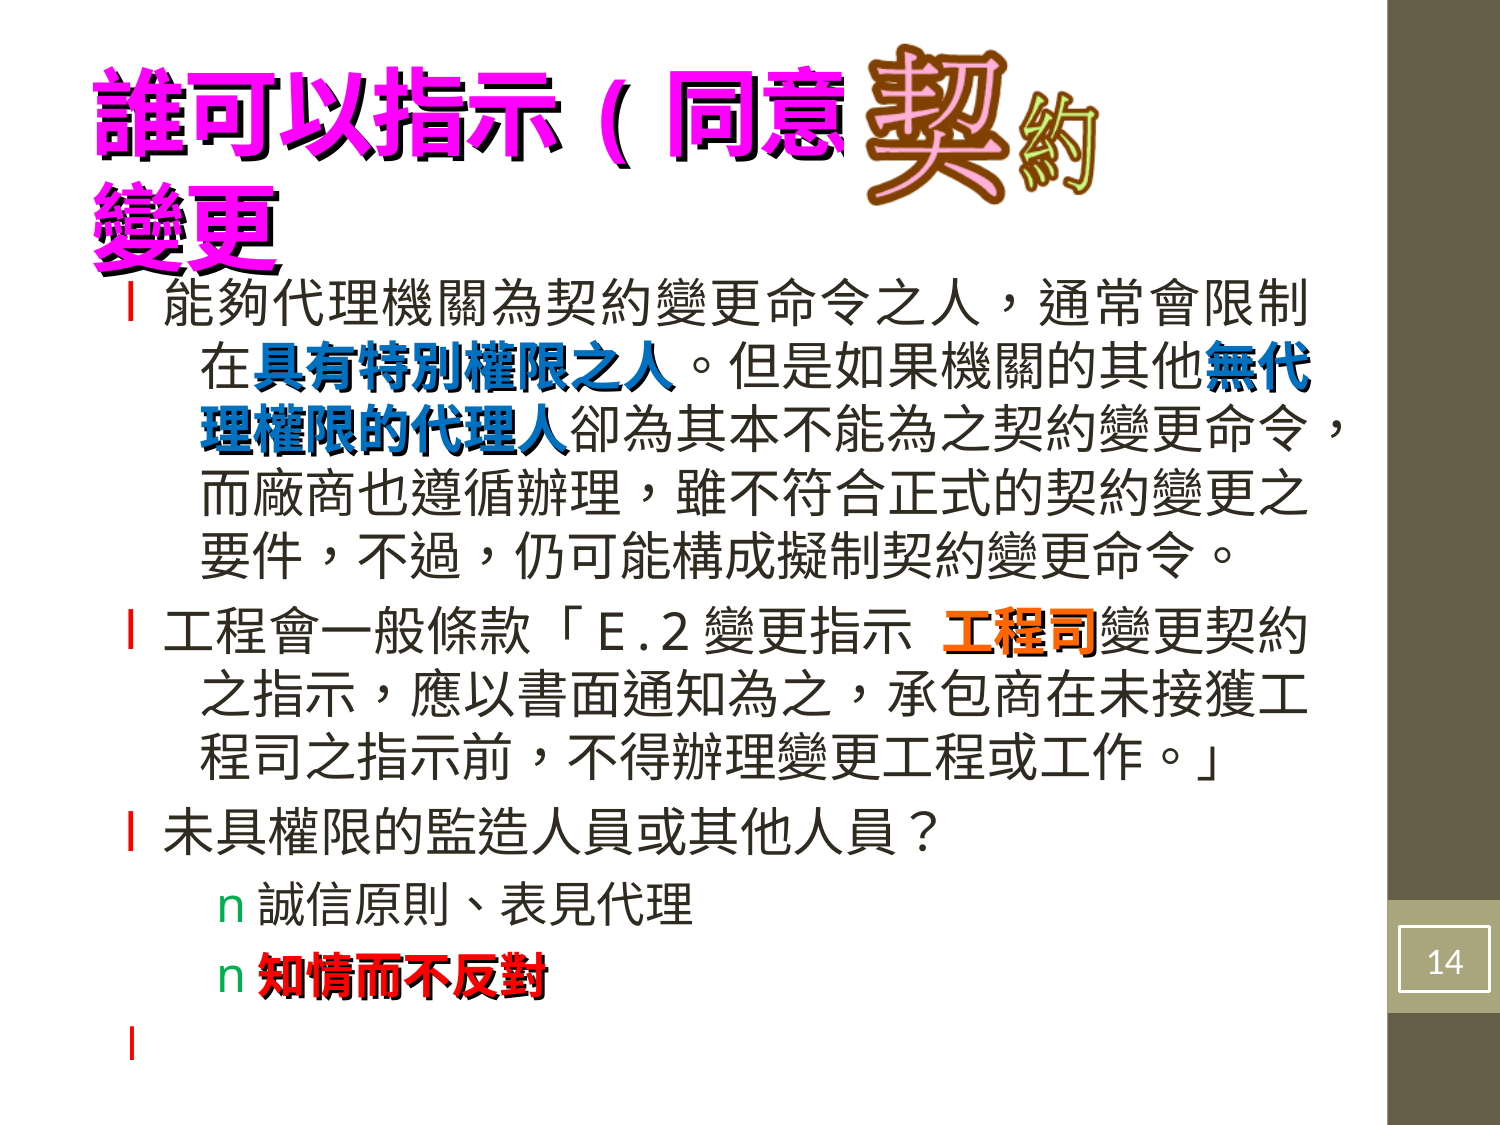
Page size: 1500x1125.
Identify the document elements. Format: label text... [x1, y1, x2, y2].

list 能夠代理機關為契約變更命令之人，通常會限制在具有特別權限之人。但是如果機關的其他無代理權限的代理人卻為其本不能為之契約變更命令，而廠商也遵循辦理，雖不符合正式的契約變更之要件，不過，仍可能構成擬制契約變更命令。 工程會一般條款「E.2變更指示 工程司變更契約之指示，應以書面通知為之，承包商在未接獲工程司之指示前，不得辦理變更工程或工作。」 未具權限的監造人員或其他人員？ 誠信原則、表見代理 知情而不反對 [75, 262, 1326, 1051]
title 誰可以指示(同意) 變更 [75, 45, 1326, 233]
picture [844, 36, 1112, 211]
text_box 14 [1399, 926, 1490, 992]
